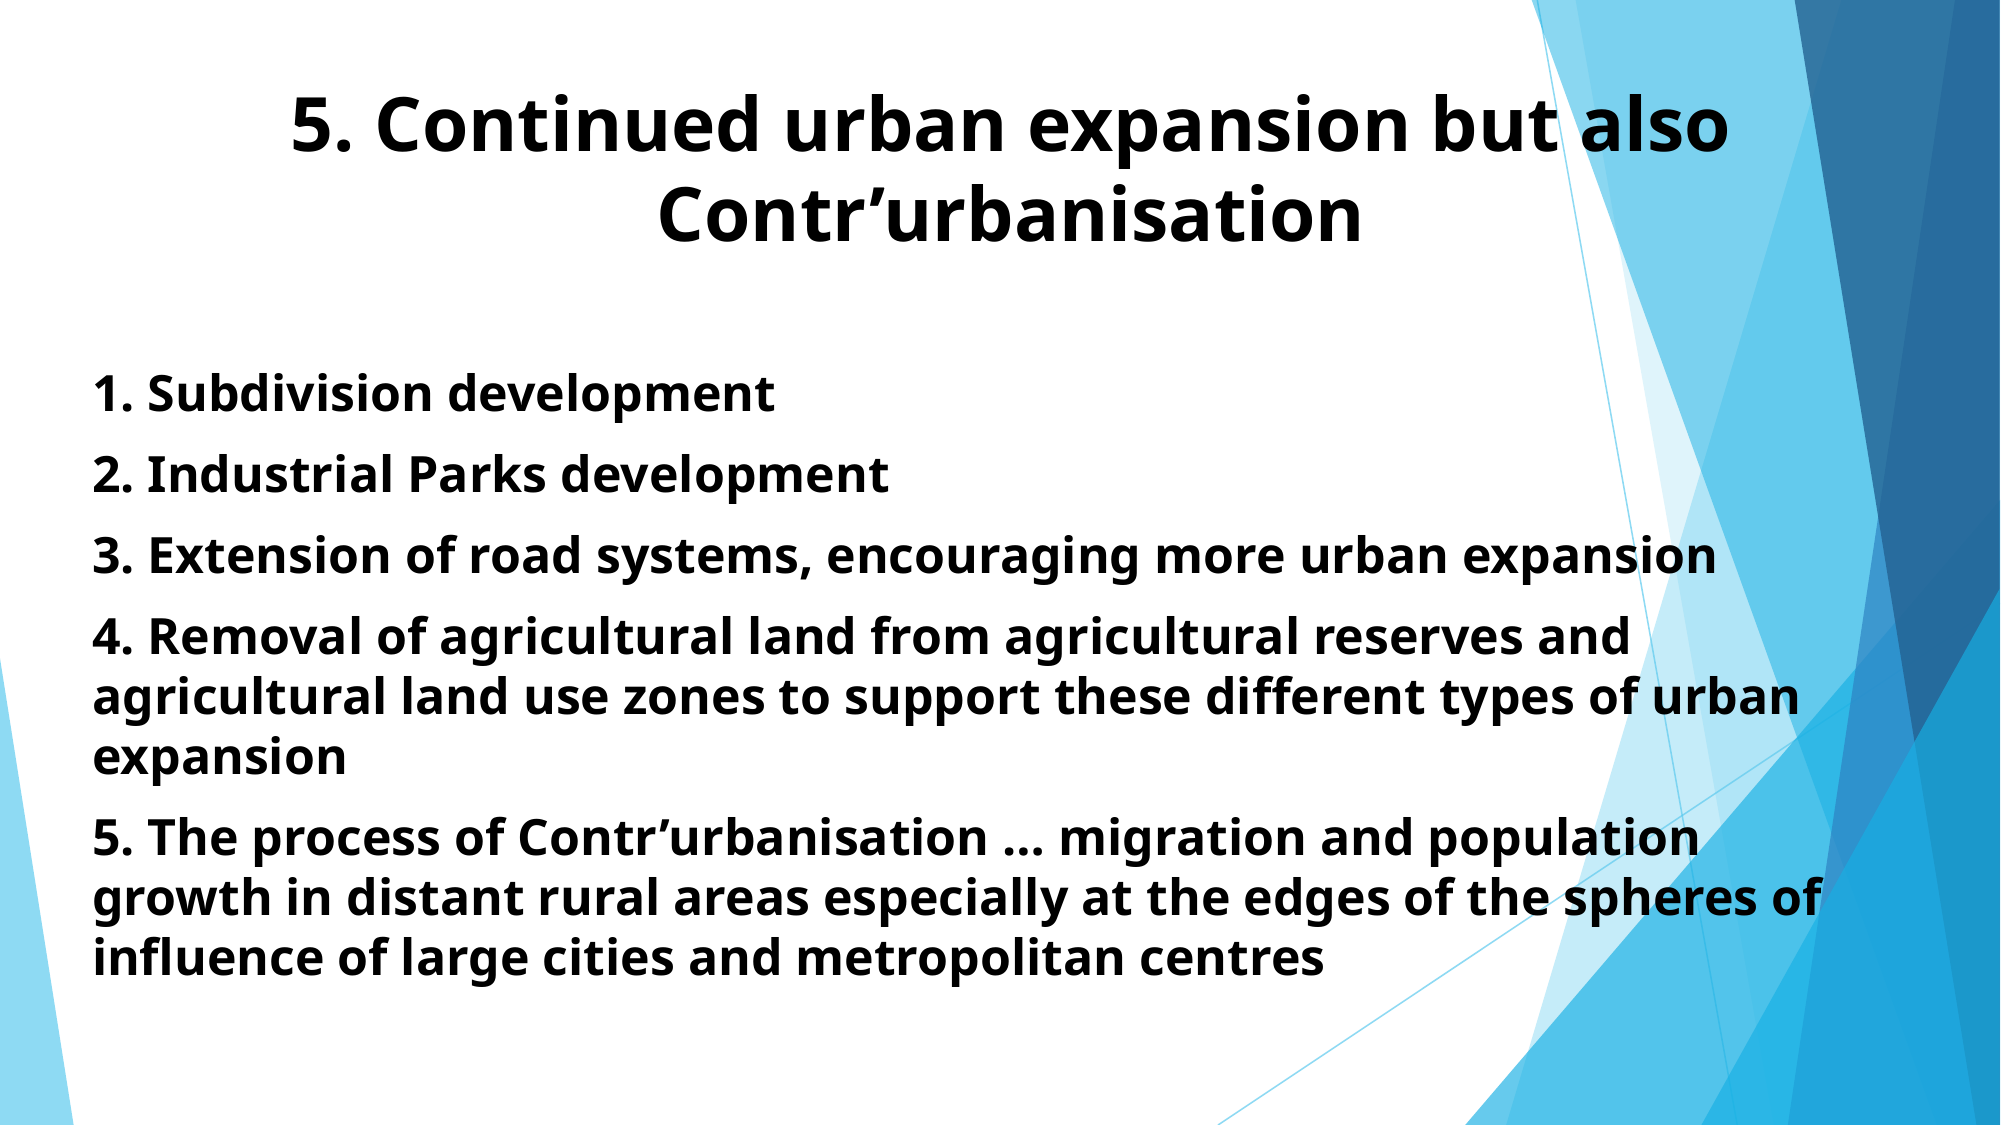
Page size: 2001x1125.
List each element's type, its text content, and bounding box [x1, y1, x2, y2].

list 1. Subdivision development 2. Industrial Parks development 3. Extension of road systems, encouraging more urban expansion 4. Removal of agricultural land from agricultural reserves and agricultural land use zones to support these different types of urban expansion 5. The process of Contr’urbanisation … migration and population growth in distant rural areas especially at the edges of the spheres of influence of large cities and metropolitan centres [77, 354, 1886, 1026]
title 5. Continued urban expansion but also Contr’urbanisation [77, 68, 1946, 286]
